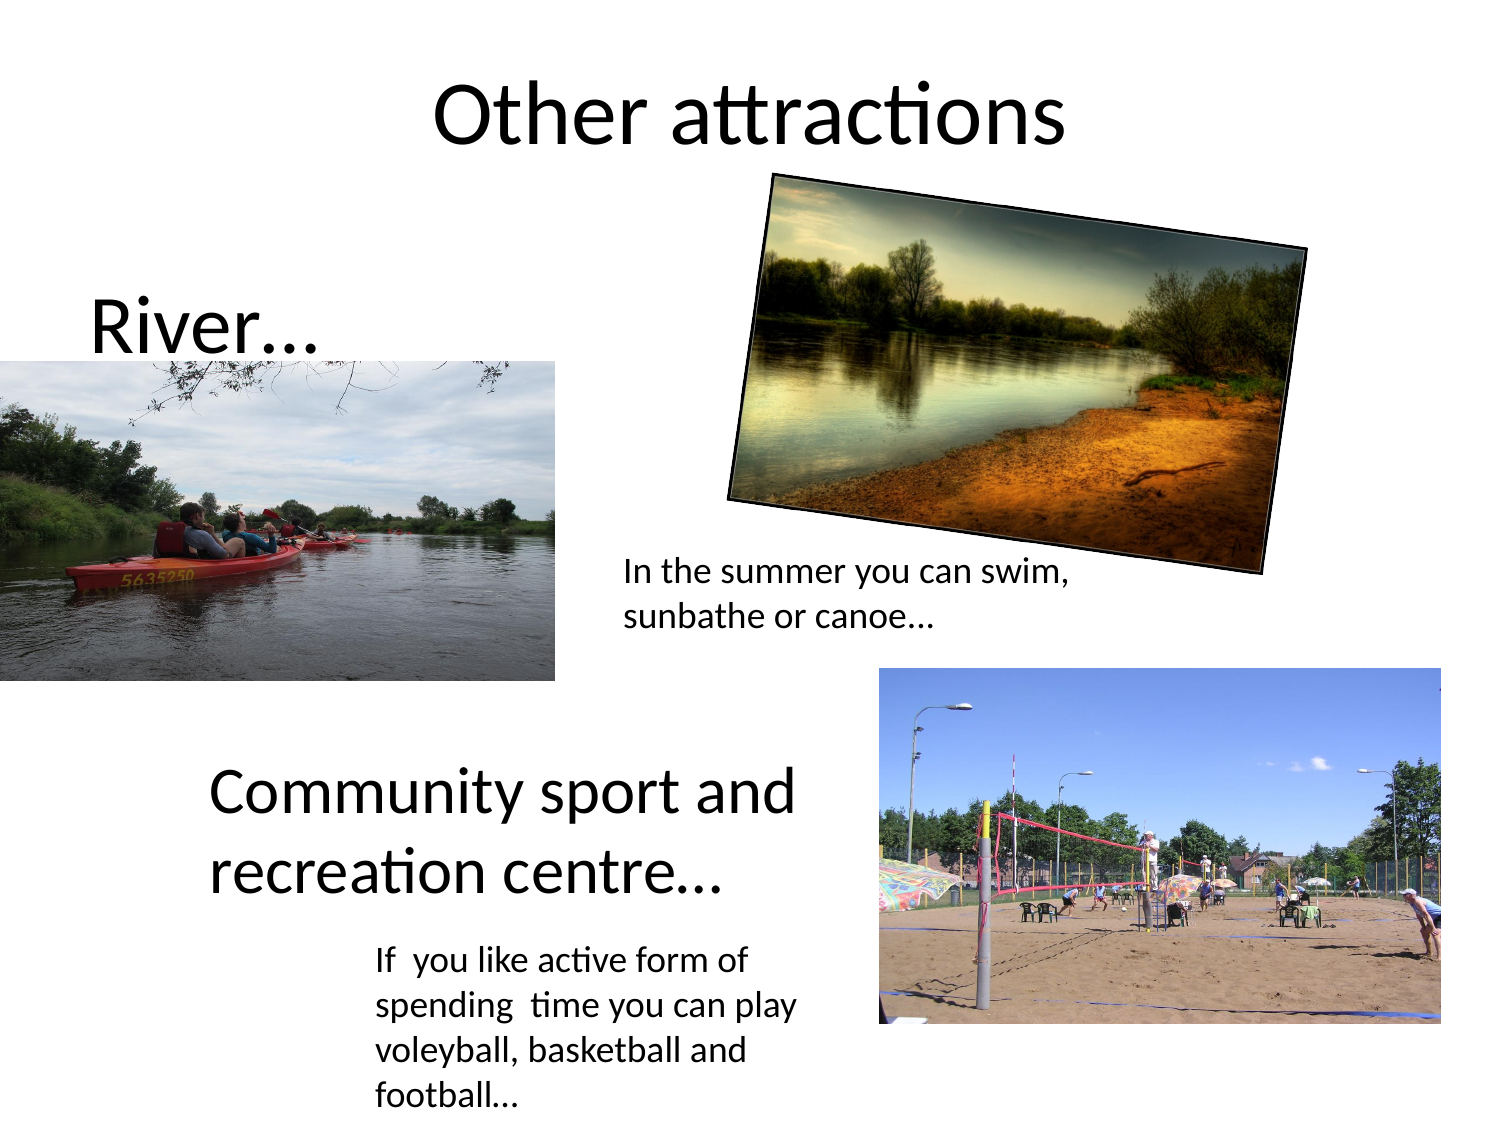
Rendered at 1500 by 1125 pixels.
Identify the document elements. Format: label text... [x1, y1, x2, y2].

text_box If you like active form of spending time you can play voleyball, basketball and football… [360, 928, 845, 1123]
picture [0, 361, 555, 681]
text_box In the summer you can swim, sunbathe or canoe... [608, 538, 1117, 644]
picture [879, 668, 1441, 1024]
picture [759, 233, 1308, 262]
text_box Community sport and recreation centre… [194, 739, 869, 915]
list River… [75, 262, 1425, 1005]
title Other attractions [75, 45, 1425, 233]
